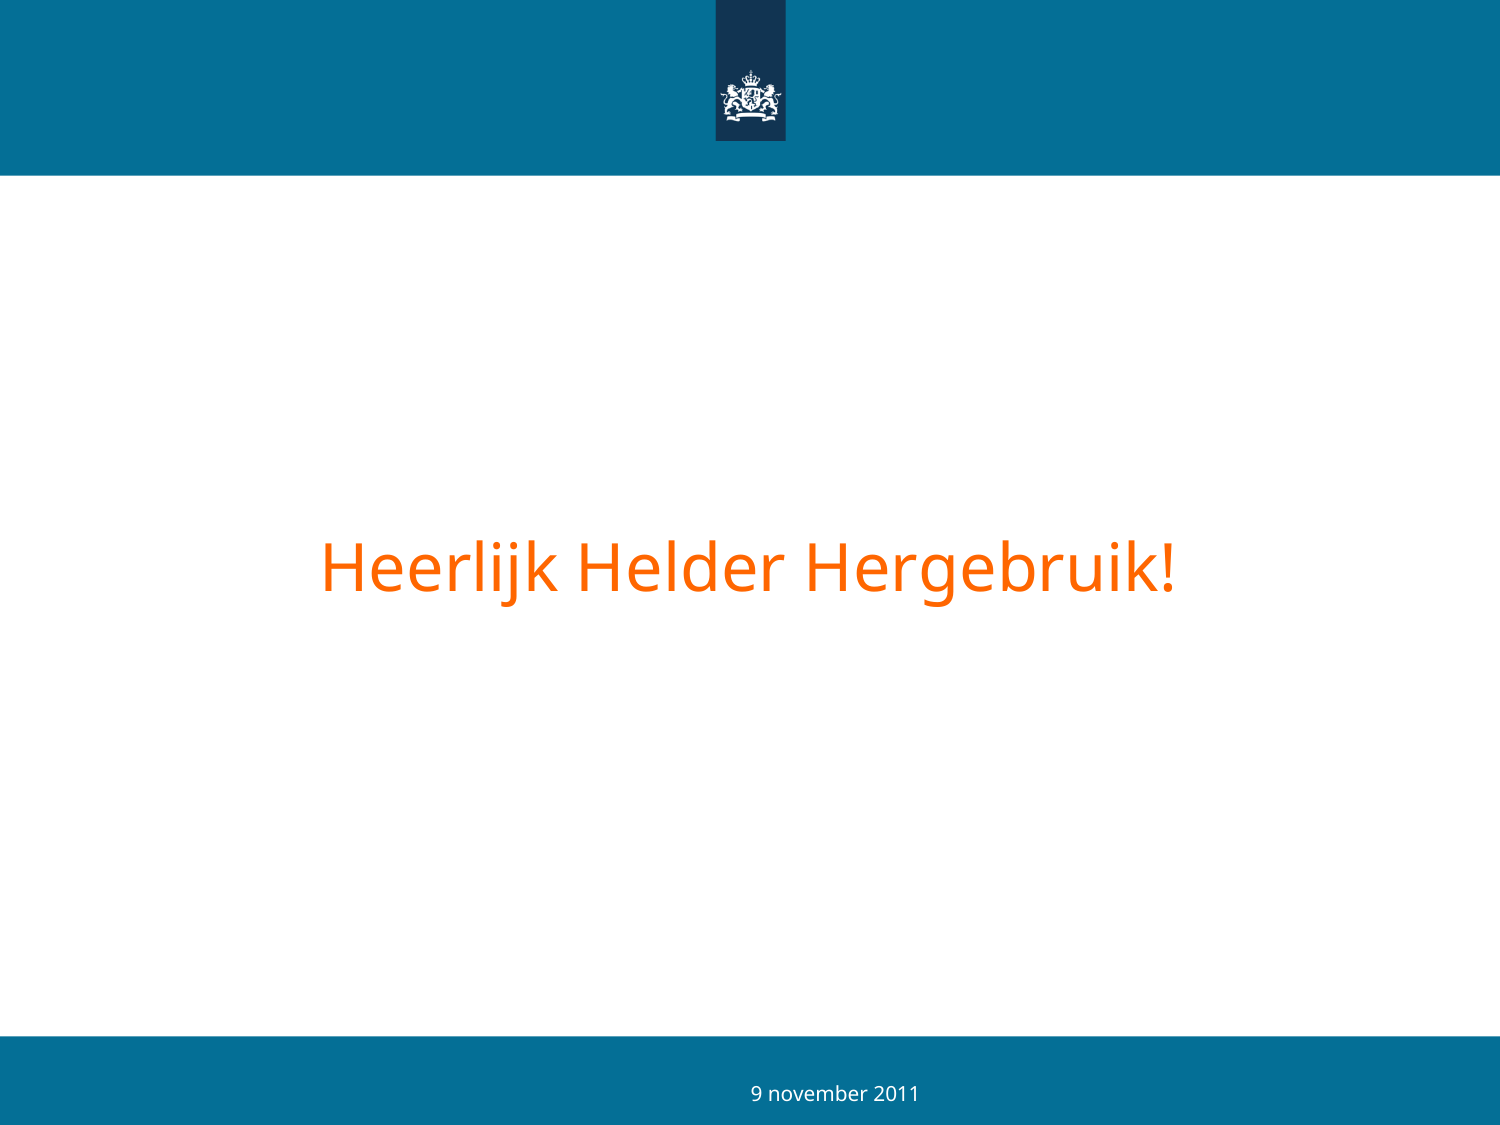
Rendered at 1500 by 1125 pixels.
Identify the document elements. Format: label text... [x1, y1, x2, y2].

text_box Heerlijk Helder Hergebruik! [304, 516, 1194, 613]
picture [717, 0, 785, 140]
text_box 9 november 2011 [735, 1072, 1418, 1125]
